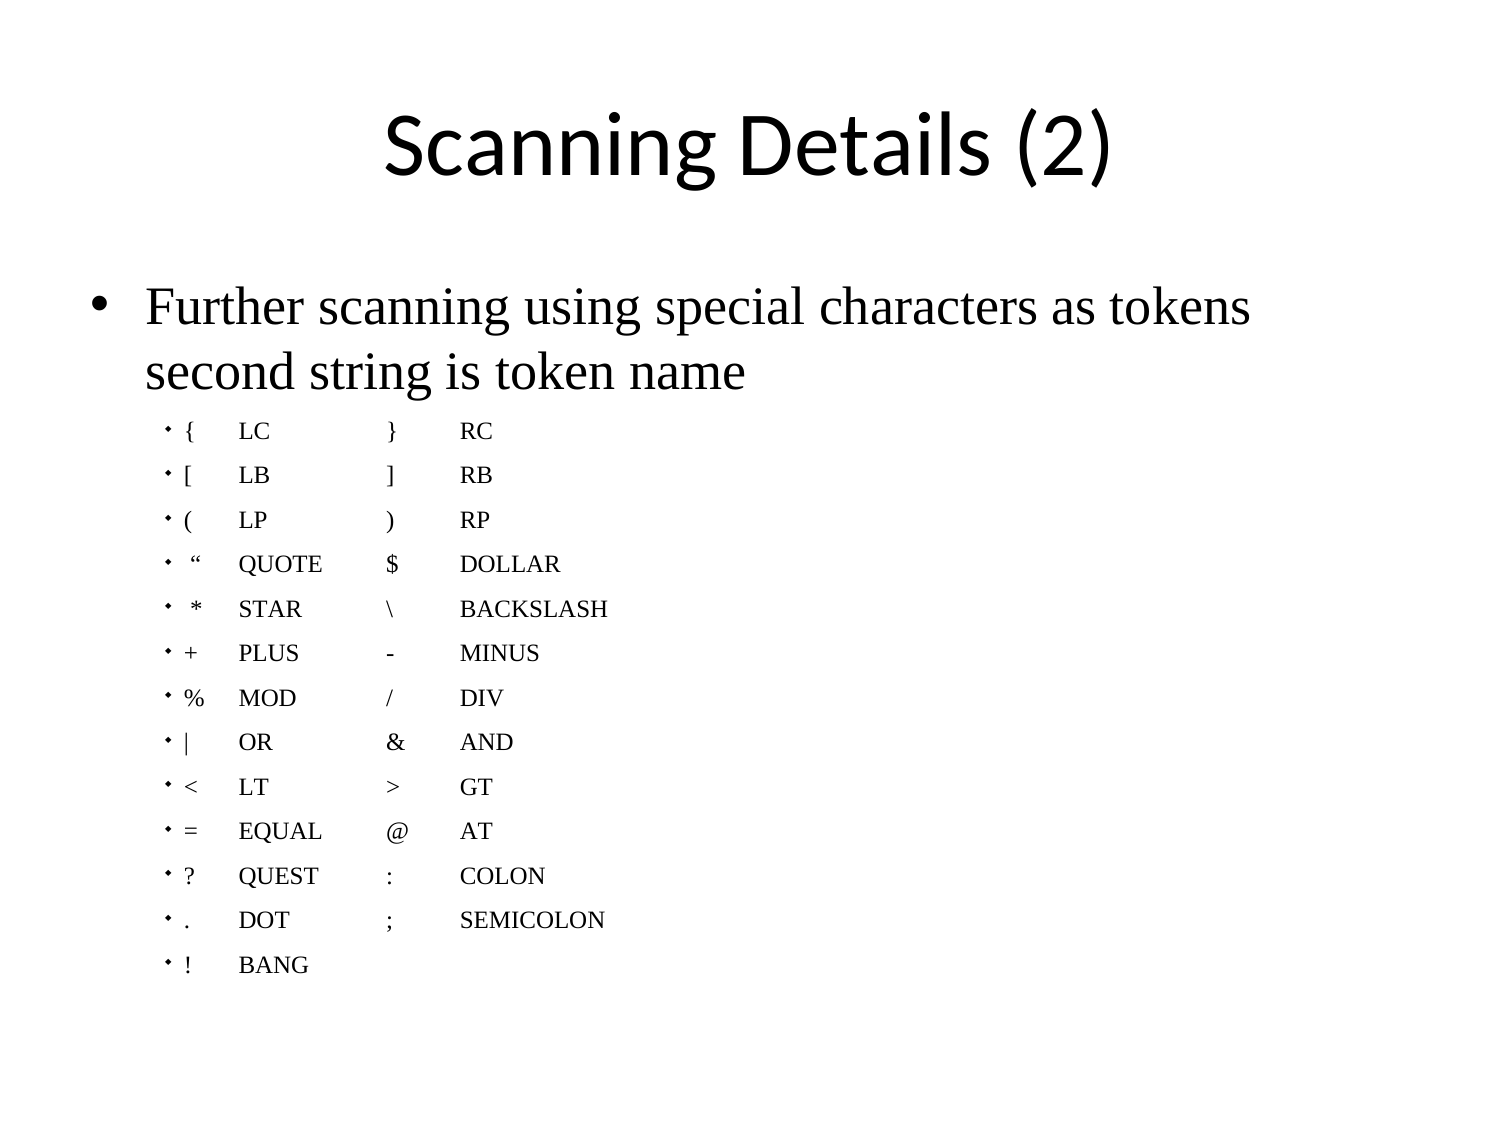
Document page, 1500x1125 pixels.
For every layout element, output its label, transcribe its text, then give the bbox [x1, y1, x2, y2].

text_box Scanning Details (2)‏ [75, 45, 1426, 233]
text_box Further scanning using special characters as tokens second string is token name { LC } RC [ LB ] RB ( LP ) RP “ QUOTE $ DOLLAR * STAR \ BACKSLASH + PLUS - MINUS % MOD / DIV | OR & AND < LT > GT = EQUAL @ AT ? QUEST : COLON . DOT ; SEMICOLON ! BANG [75, 262, 1426, 1005]
